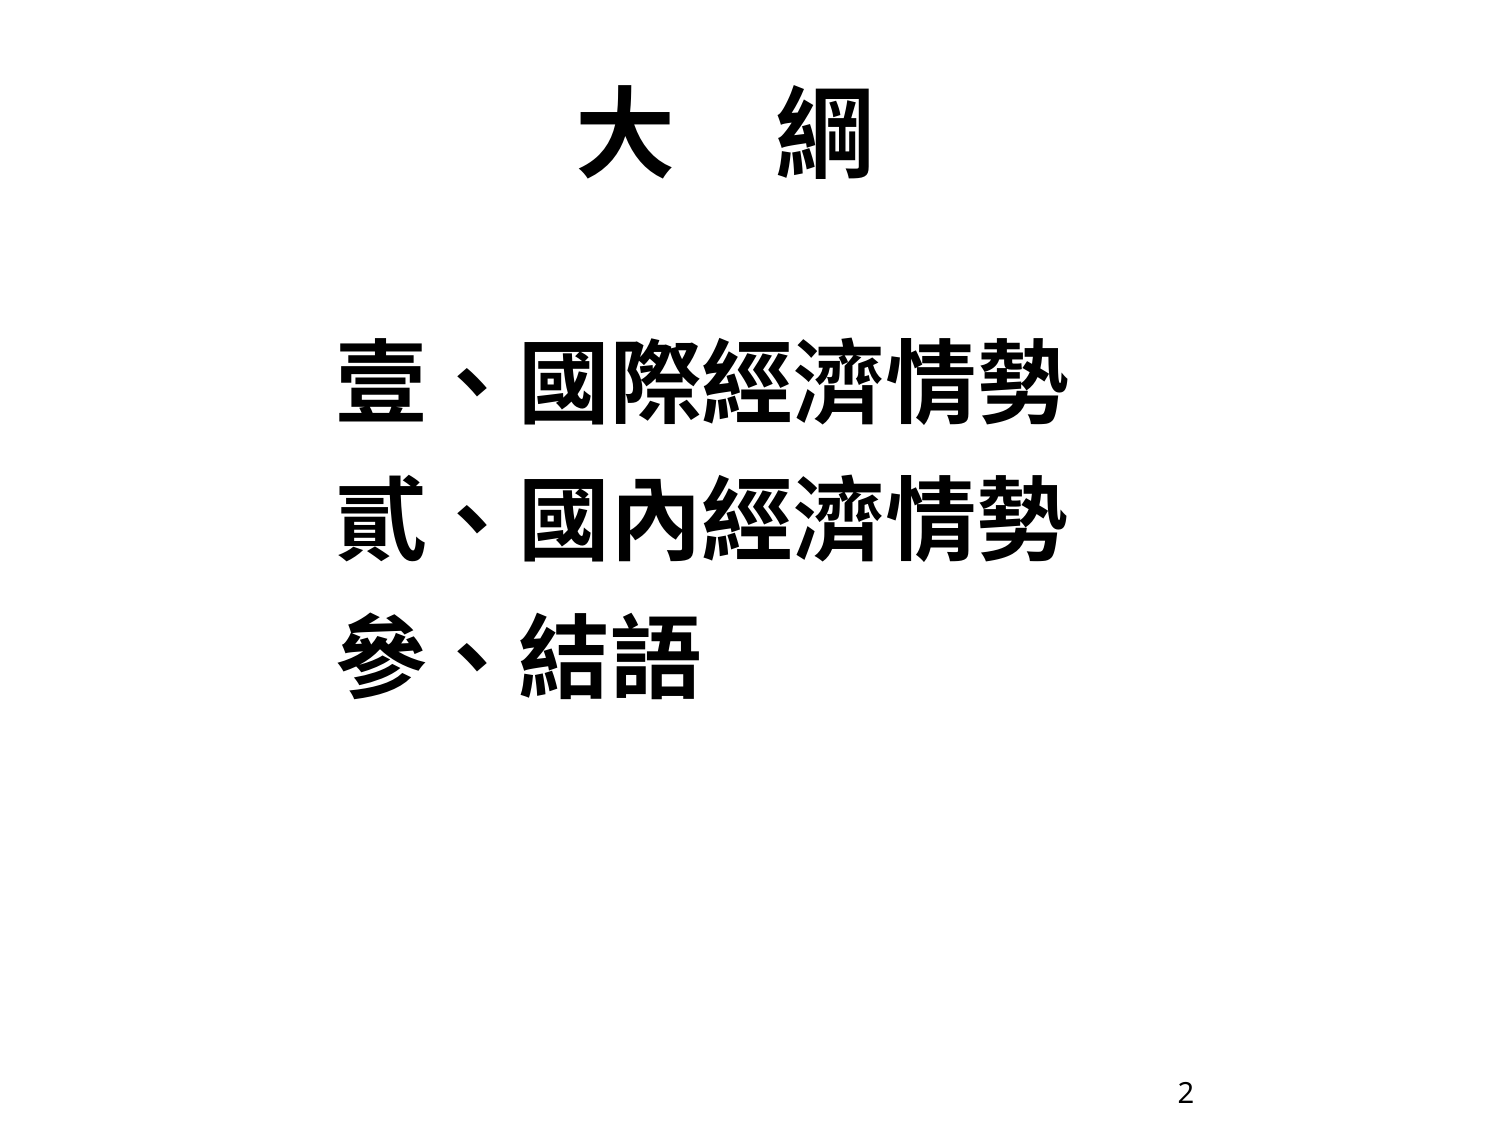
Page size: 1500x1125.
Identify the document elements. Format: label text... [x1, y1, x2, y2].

text_box 壹、國際經濟情勢 貳、國內經濟情勢 參、結語 [320, 302, 1422, 858]
text_box 大 綱 [0, 54, 1476, 207]
